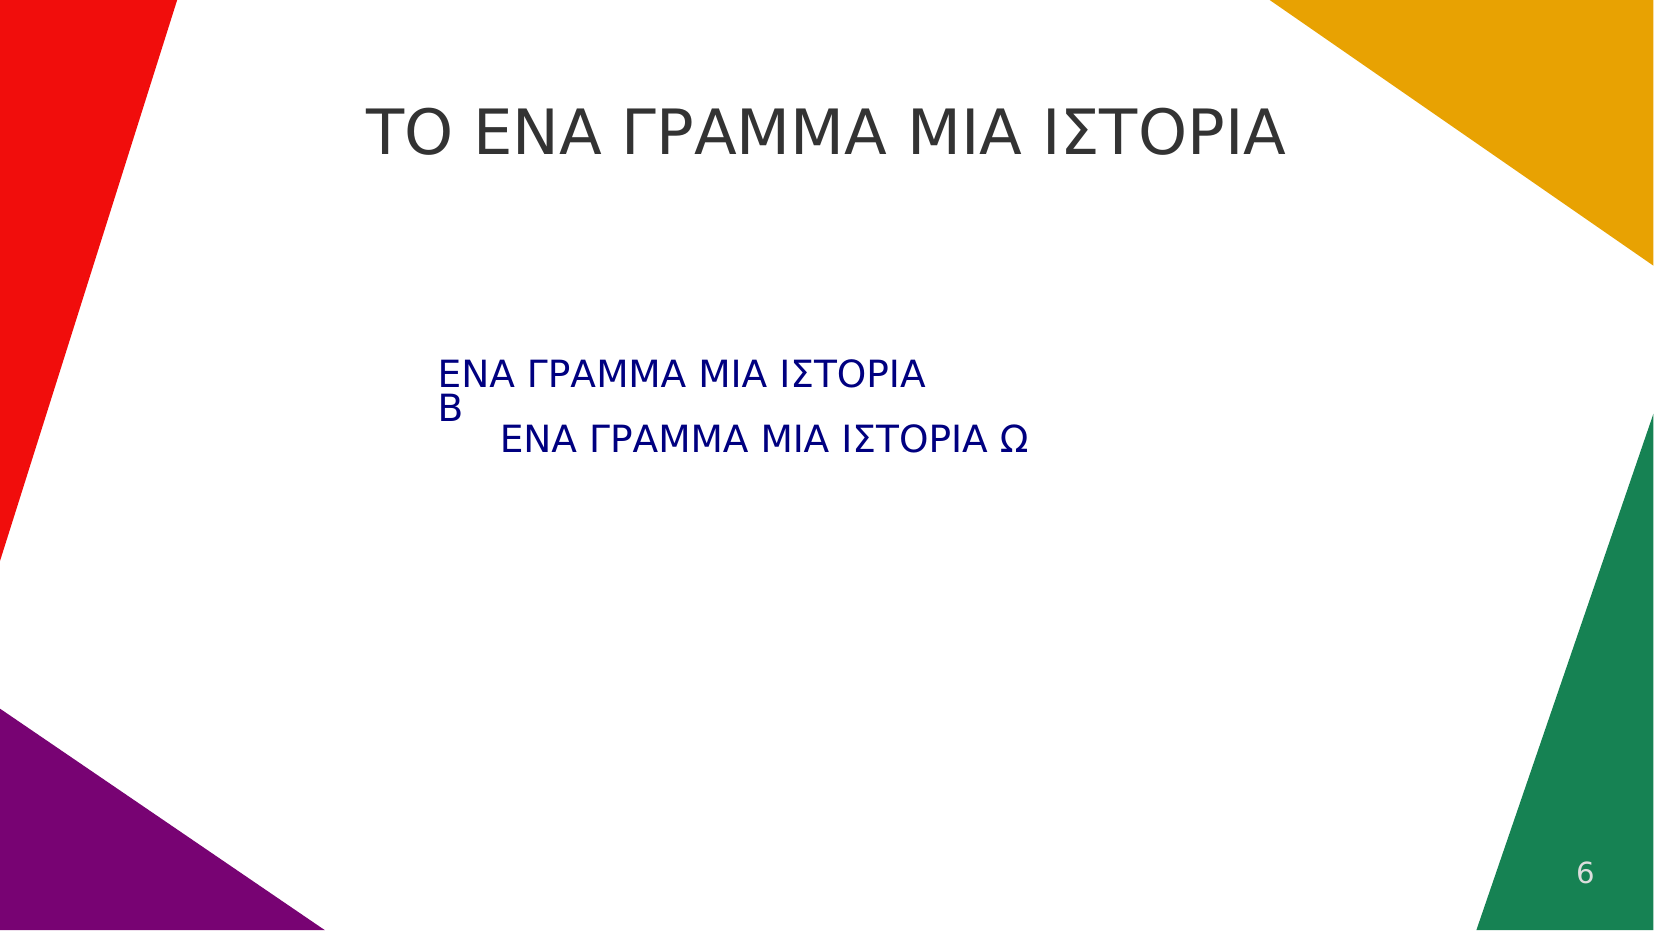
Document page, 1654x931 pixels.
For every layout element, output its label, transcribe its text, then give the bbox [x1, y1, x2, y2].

title ΤΟ ΕΝΑ ΓΡΑΜΜΑ ΜΙΑ ΙΣΤΟΡΙΑ [118, 59, 1536, 207]
text_box ΕΝΑ ΓΡΑΜΜΑ ΜΙΑ ΙΣΤΟΡΙΑ Ω [484, 410, 1176, 467]
text_box ΕΝΑ ΓΡΑΜΜΑ ΜΙΑ ΙΣΤΟΡΙΑ Β [423, 344, 979, 404]
